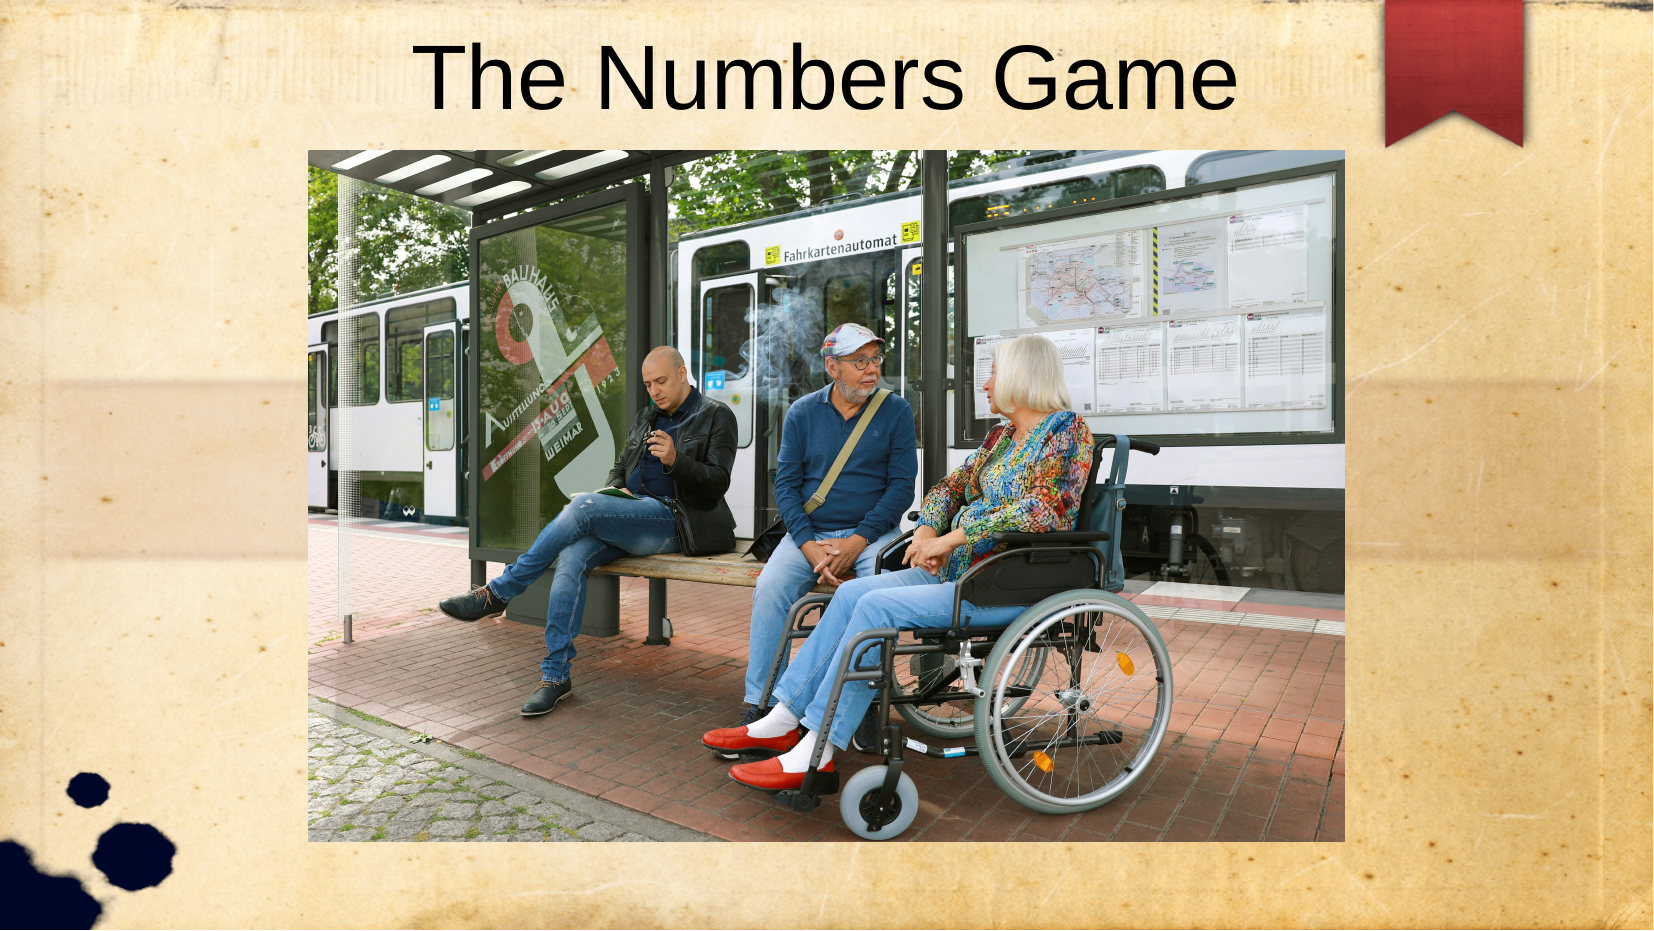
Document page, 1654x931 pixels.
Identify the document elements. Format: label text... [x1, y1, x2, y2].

title The Numbers Game [82, 0, 1571, 156]
picture [0, 0, 1654, 930]
